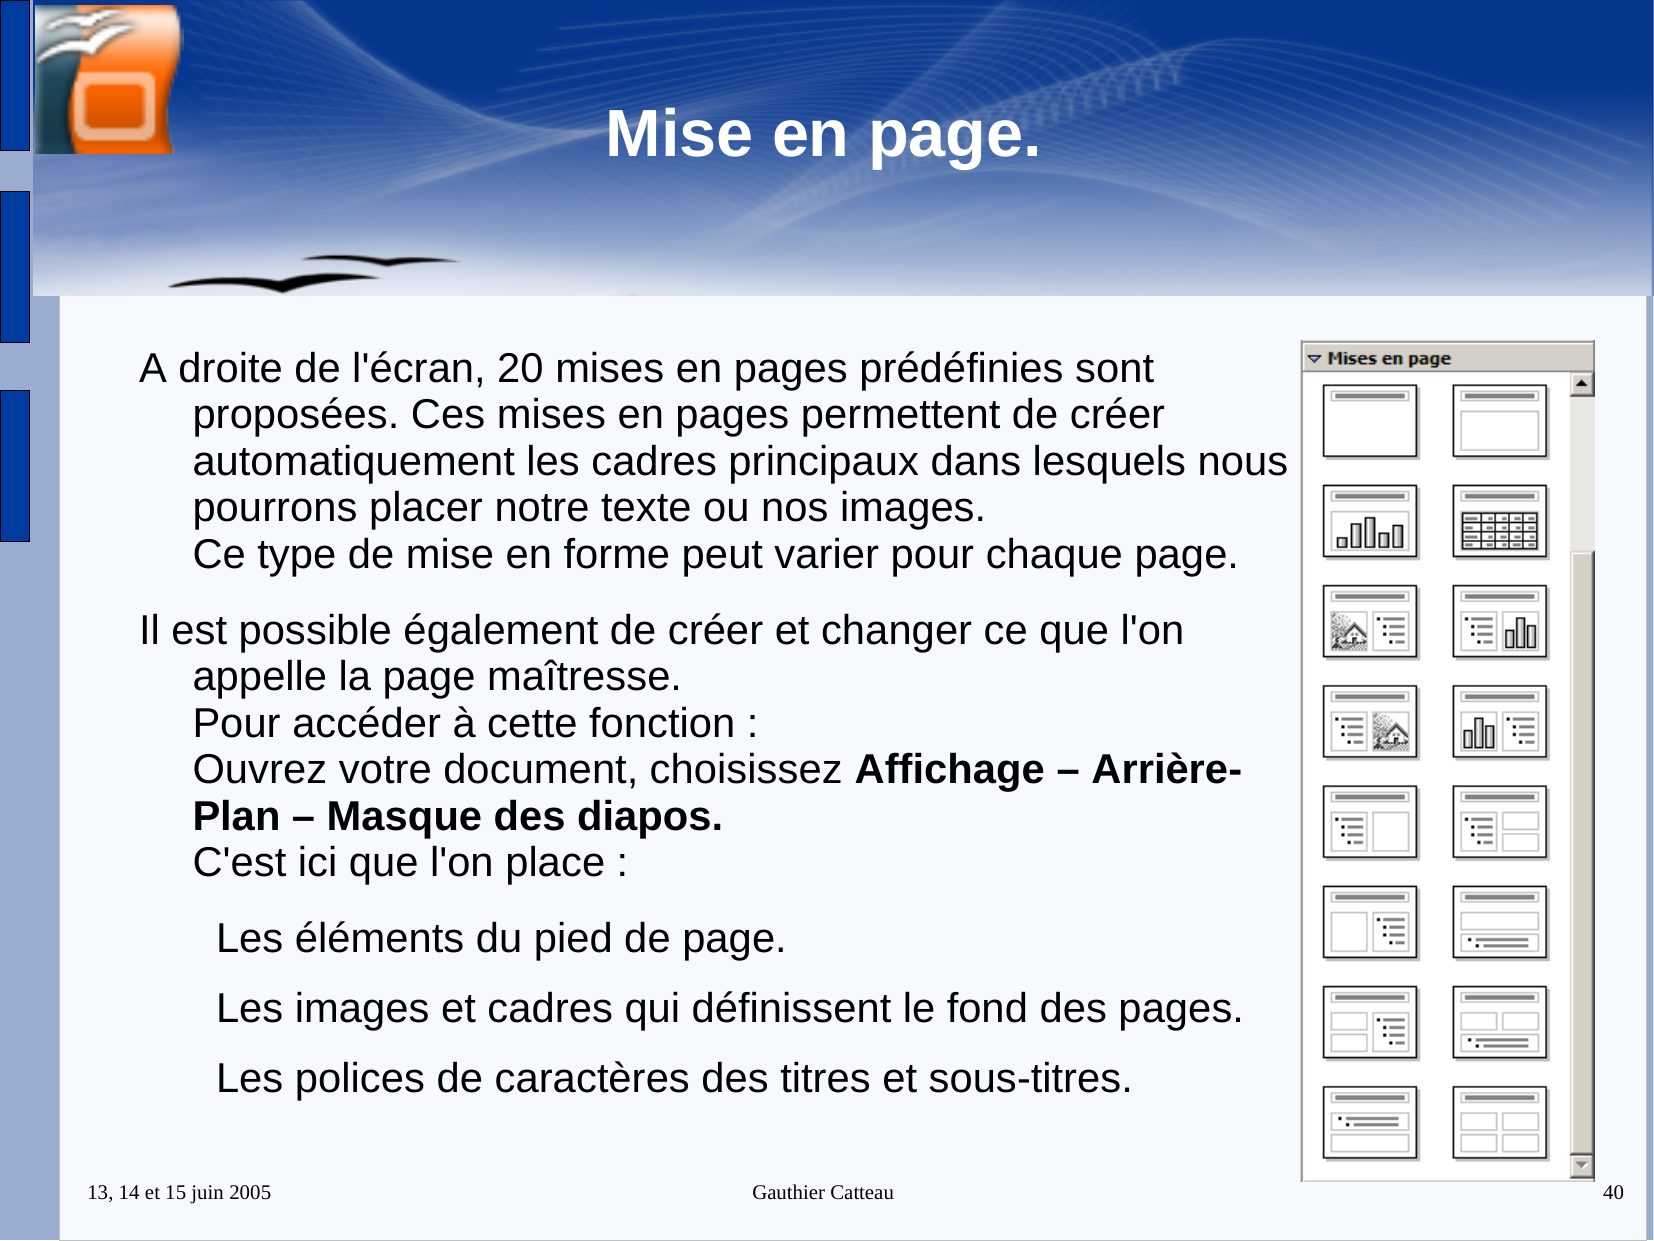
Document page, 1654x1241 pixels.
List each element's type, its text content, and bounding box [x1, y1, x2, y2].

picture [33, 0, 1654, 296]
list A droite de l'écran, 20 mises en pages prédéfinies sont proposées. Ces mises en pages permettent de créer automatiquement les cadres principaux dans lesquels nous pourrons placer notre texte ou nos images. Ce type de mise en forme peut varier pour chaque page. Il est possible également de créer et changer ce que l'on appelle la page maîtresse. Pour accéder à cette fonction : Ouvrez votre document, choisissez Affichage – Arrière-Plan – Masque des diapos. C'est ici que l'on place : Les éléments du pied de page. Les images et cadres qui définissent le fond des pages. Les polices de caractères des titres et sous-titres. [121, 344, 1300, 1182]
picture [1300, 340, 1595, 1182]
title Mise en page. [118, 29, 1531, 237]
